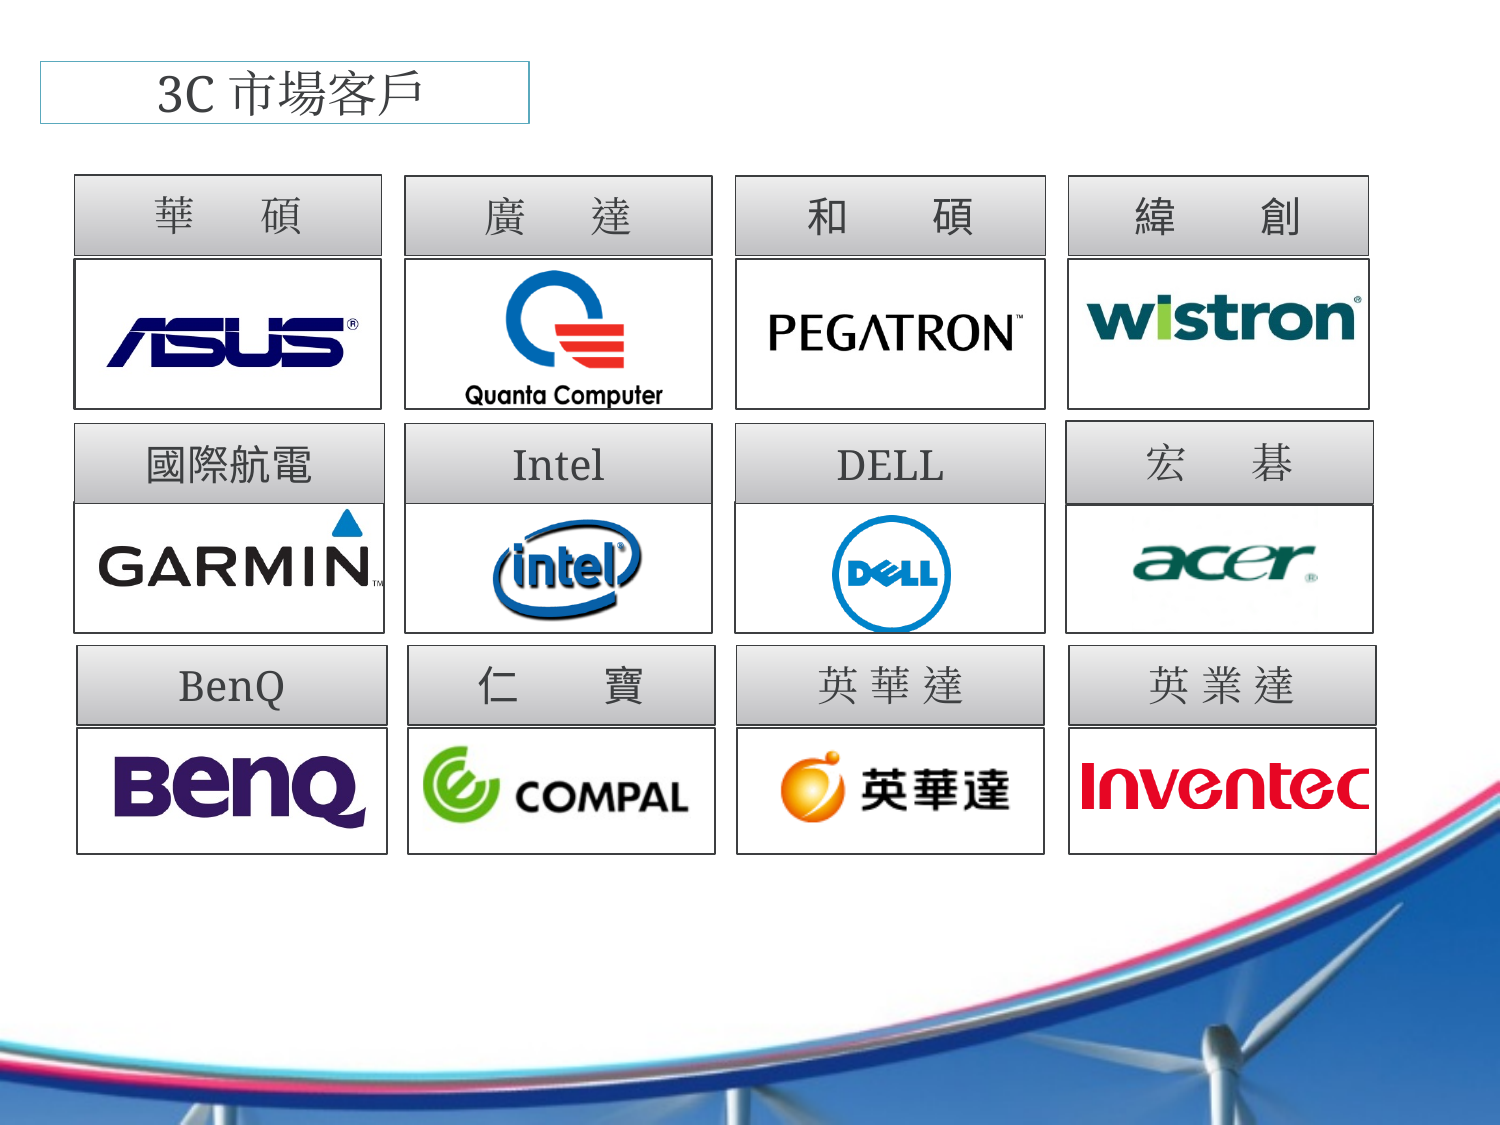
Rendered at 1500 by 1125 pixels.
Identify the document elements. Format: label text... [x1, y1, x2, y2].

text_box 宏 碁 [1066, 420, 1374, 504]
text_box 英 華 達 [736, 645, 1045, 725]
text_box 華 碩 [74, 174, 382, 256]
text_box DELL [735, 423, 1046, 504]
picture [0, 0, 1500, 1125]
text_box 國際航電 [74, 423, 385, 504]
text_box BenQ [77, 645, 387, 725]
text_box 3C市場客戶 [46, 54, 538, 130]
text_box 英 業 達 [1068, 645, 1376, 725]
text_box 廣 達 [405, 176, 713, 256]
text_box Intel [405, 423, 713, 504]
text_box 仁 寶 [407, 645, 715, 725]
text_box 和 碩 [735, 175, 1046, 256]
text_box 緯 創 [1068, 175, 1369, 256]
